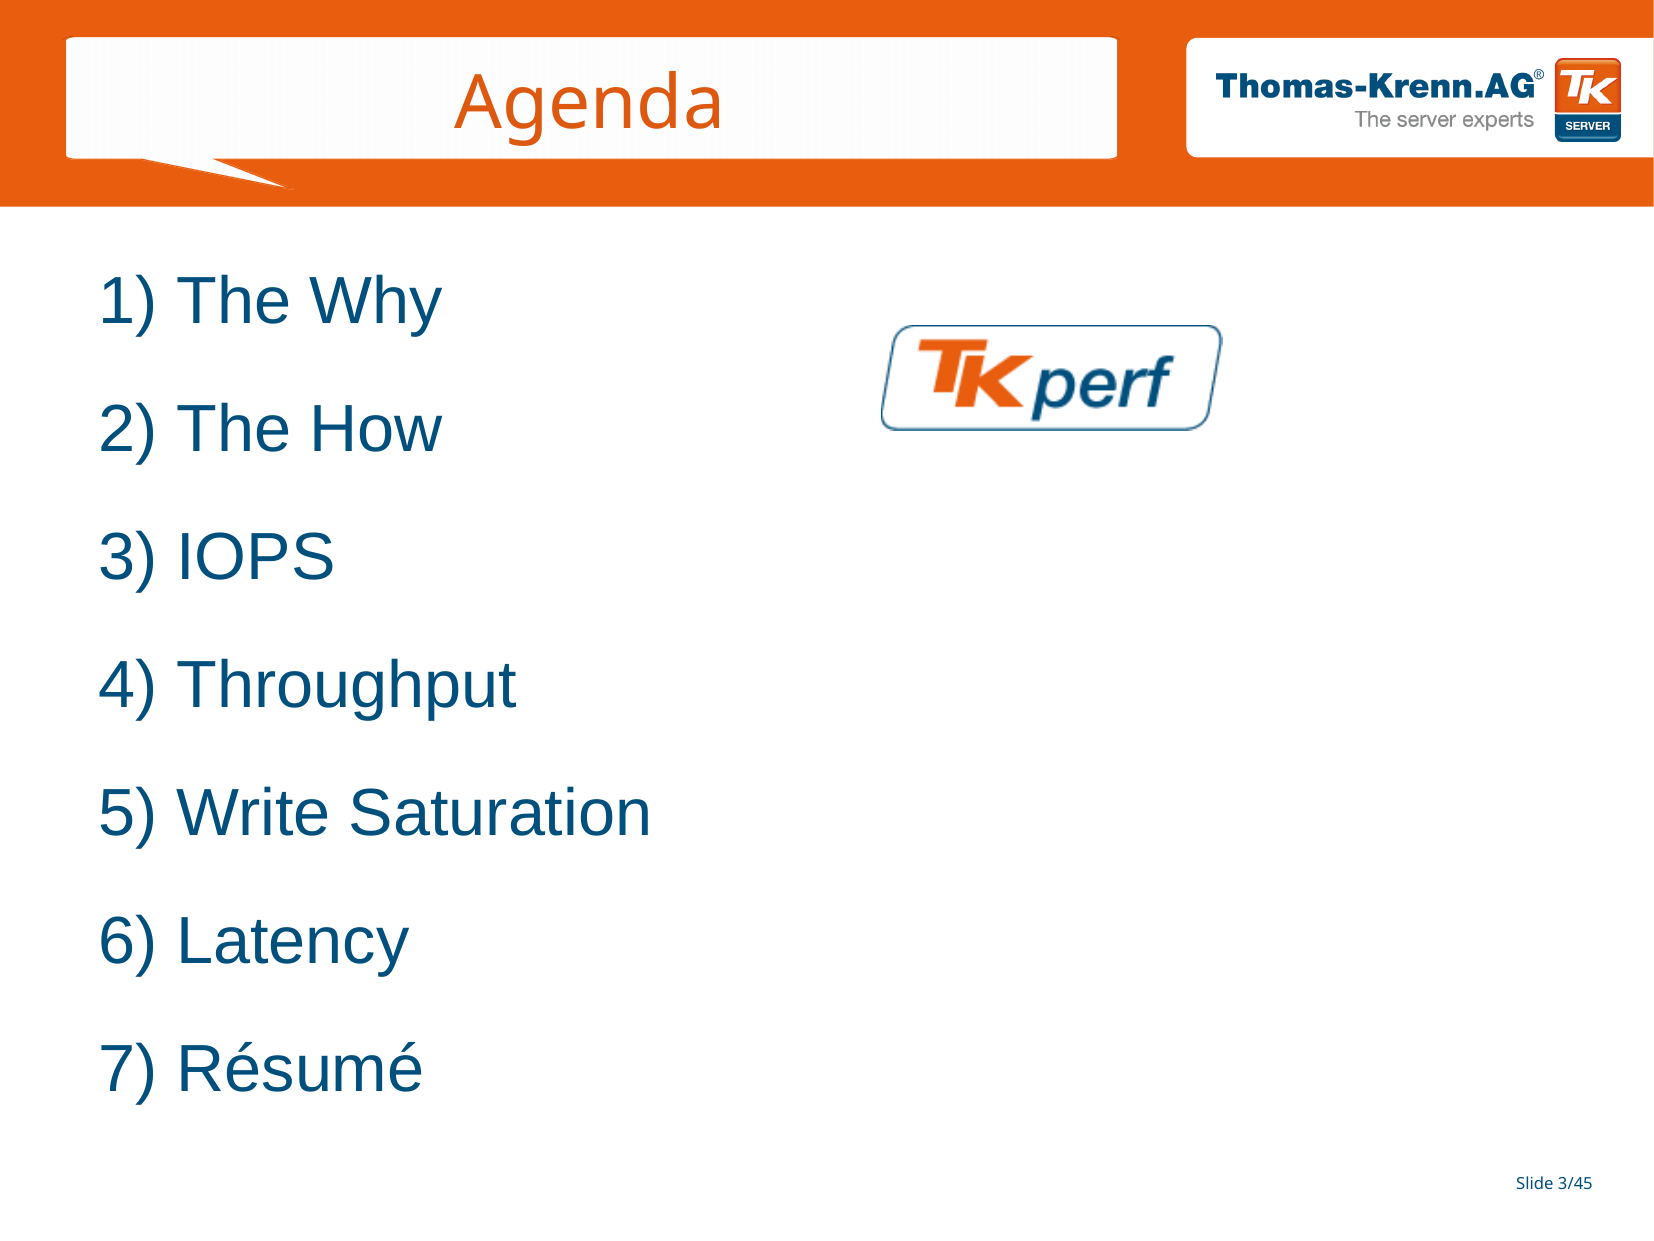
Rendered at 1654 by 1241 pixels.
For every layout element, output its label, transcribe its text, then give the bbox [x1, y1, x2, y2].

picture [1216, 58, 1621, 142]
picture [881, 325, 1223, 431]
list The Why The How IOPS Throughput Write Saturation Latency Résumé [81, 263, 1570, 1106]
picture [63, 36, 1120, 190]
title Agenda [69, 35, 1110, 165]
